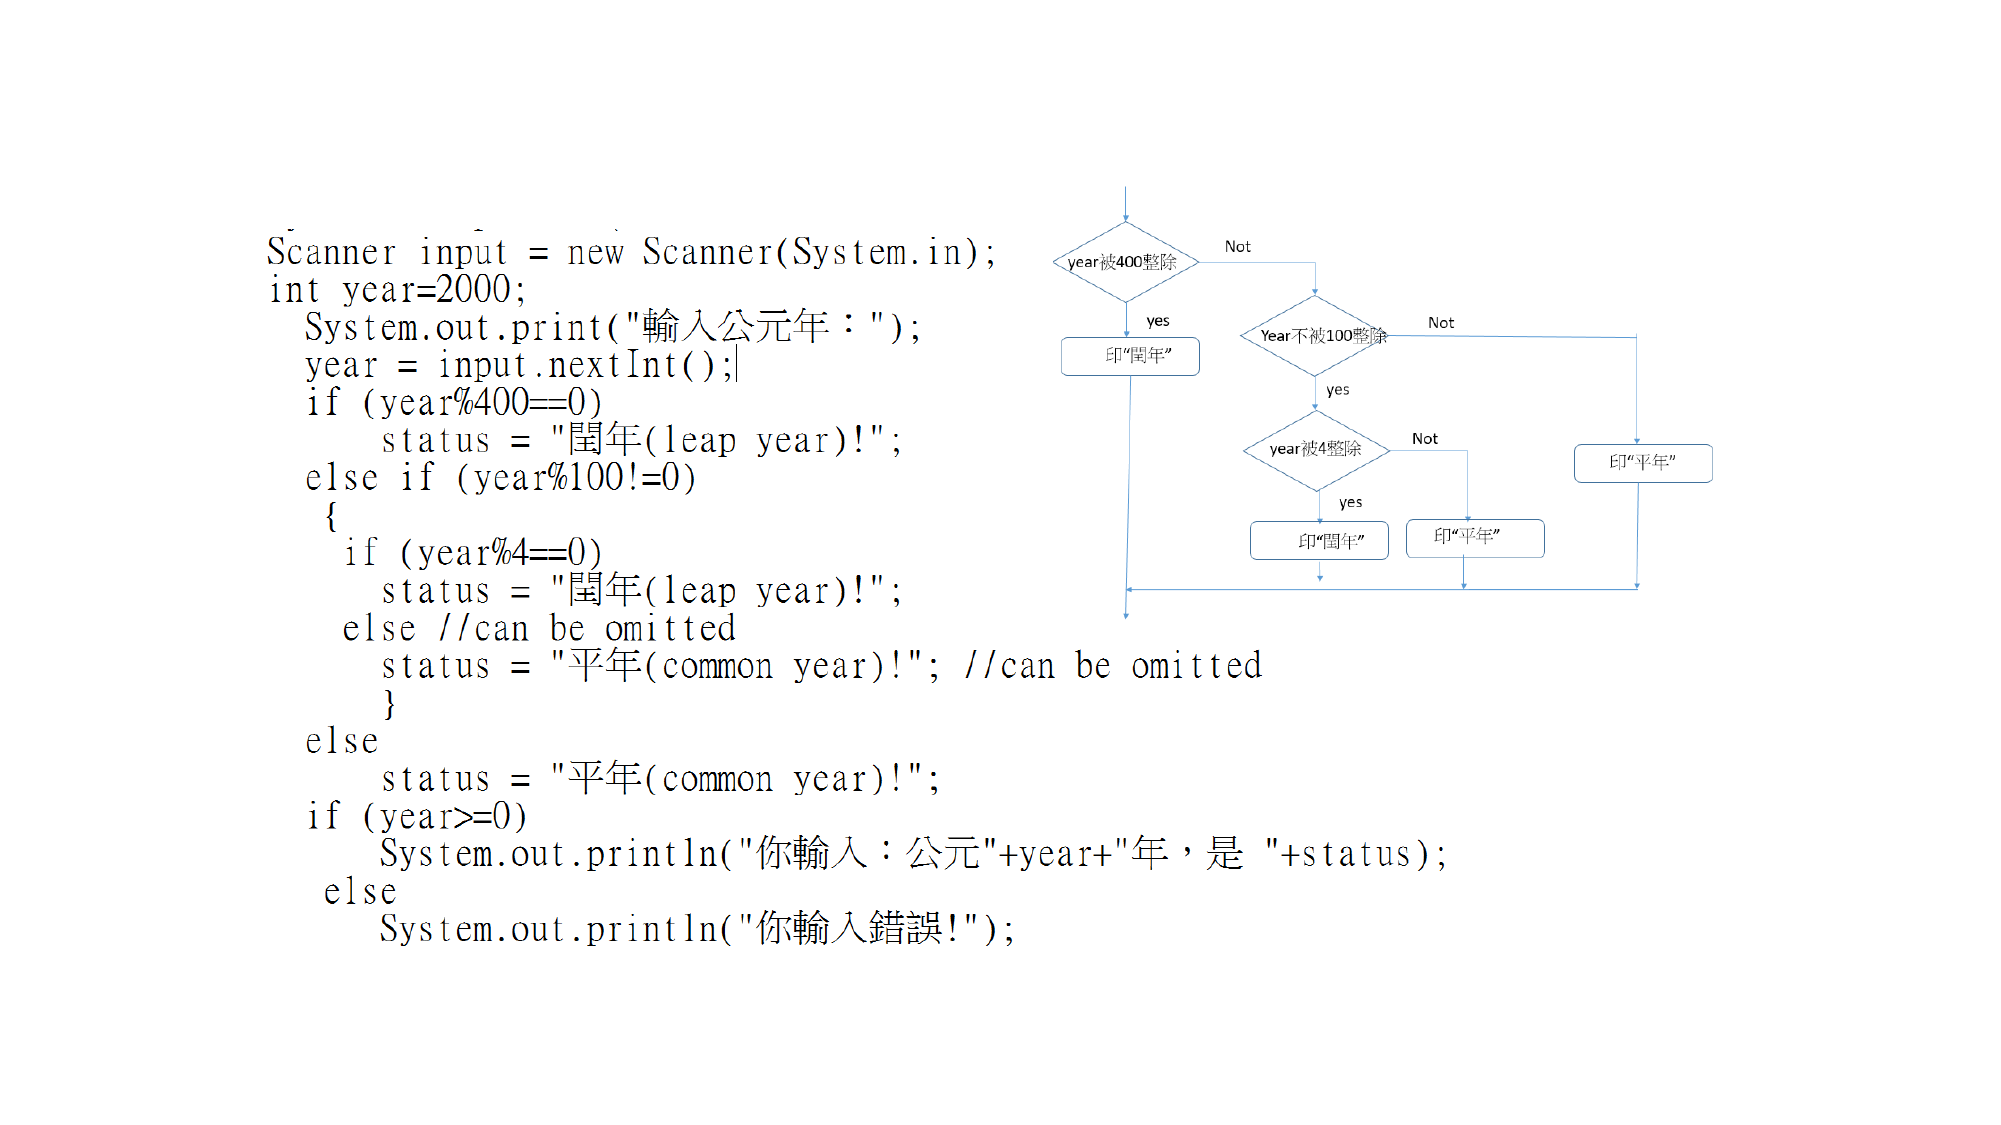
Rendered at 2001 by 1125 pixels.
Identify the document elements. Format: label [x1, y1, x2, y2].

picture [249, 185, 1725, 949]
